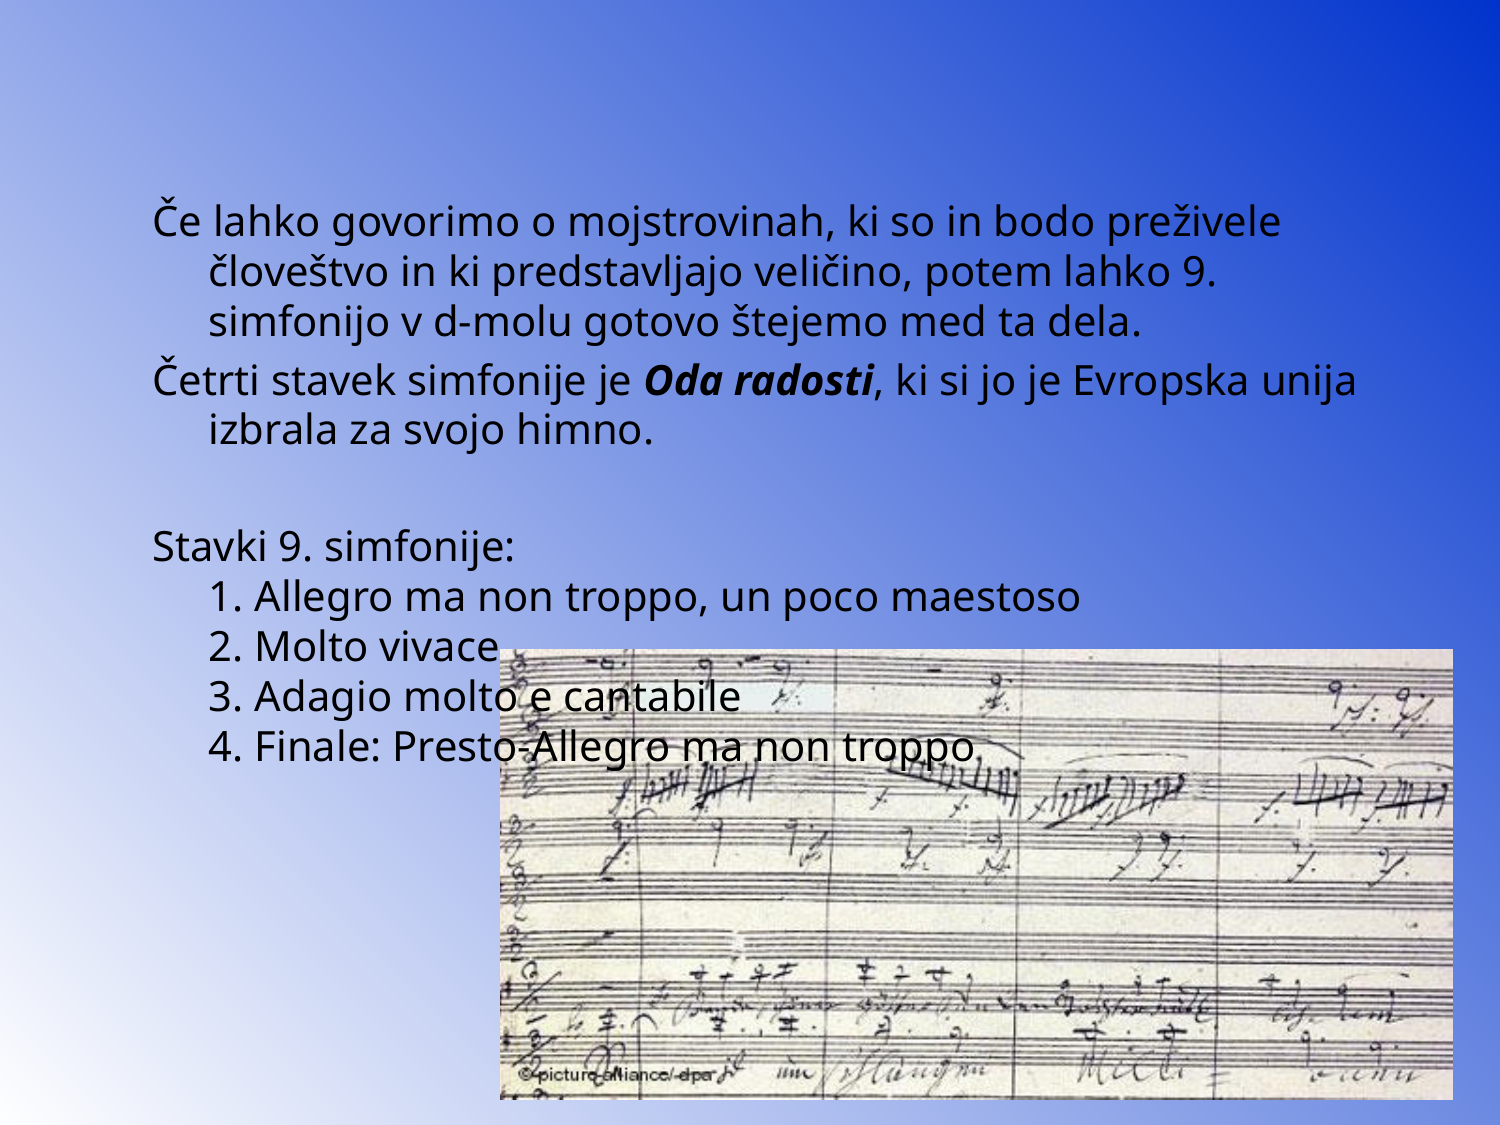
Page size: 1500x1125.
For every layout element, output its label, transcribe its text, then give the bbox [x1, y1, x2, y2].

picture [500, 649, 1453, 1100]
list Če lahko govorimo o mojstrovinah, ki so in bodo preživele človeštvo in ki predstavljajo veličino, potem lahko 9. simfonijo v d-molu gotovo štejemo med ta dela. Četrti stavek simfonije je Oda radosti, ki si jo je Evropska unija izbrala za svojo himno. Stavki 9. simfonije: 1. Allegro ma non troppo, un poco maestoso 2. Molto vivace 3. Adagio molto e cantabile 4. Finale: Presto-Allegro ma non troppo [137, 187, 1413, 863]
